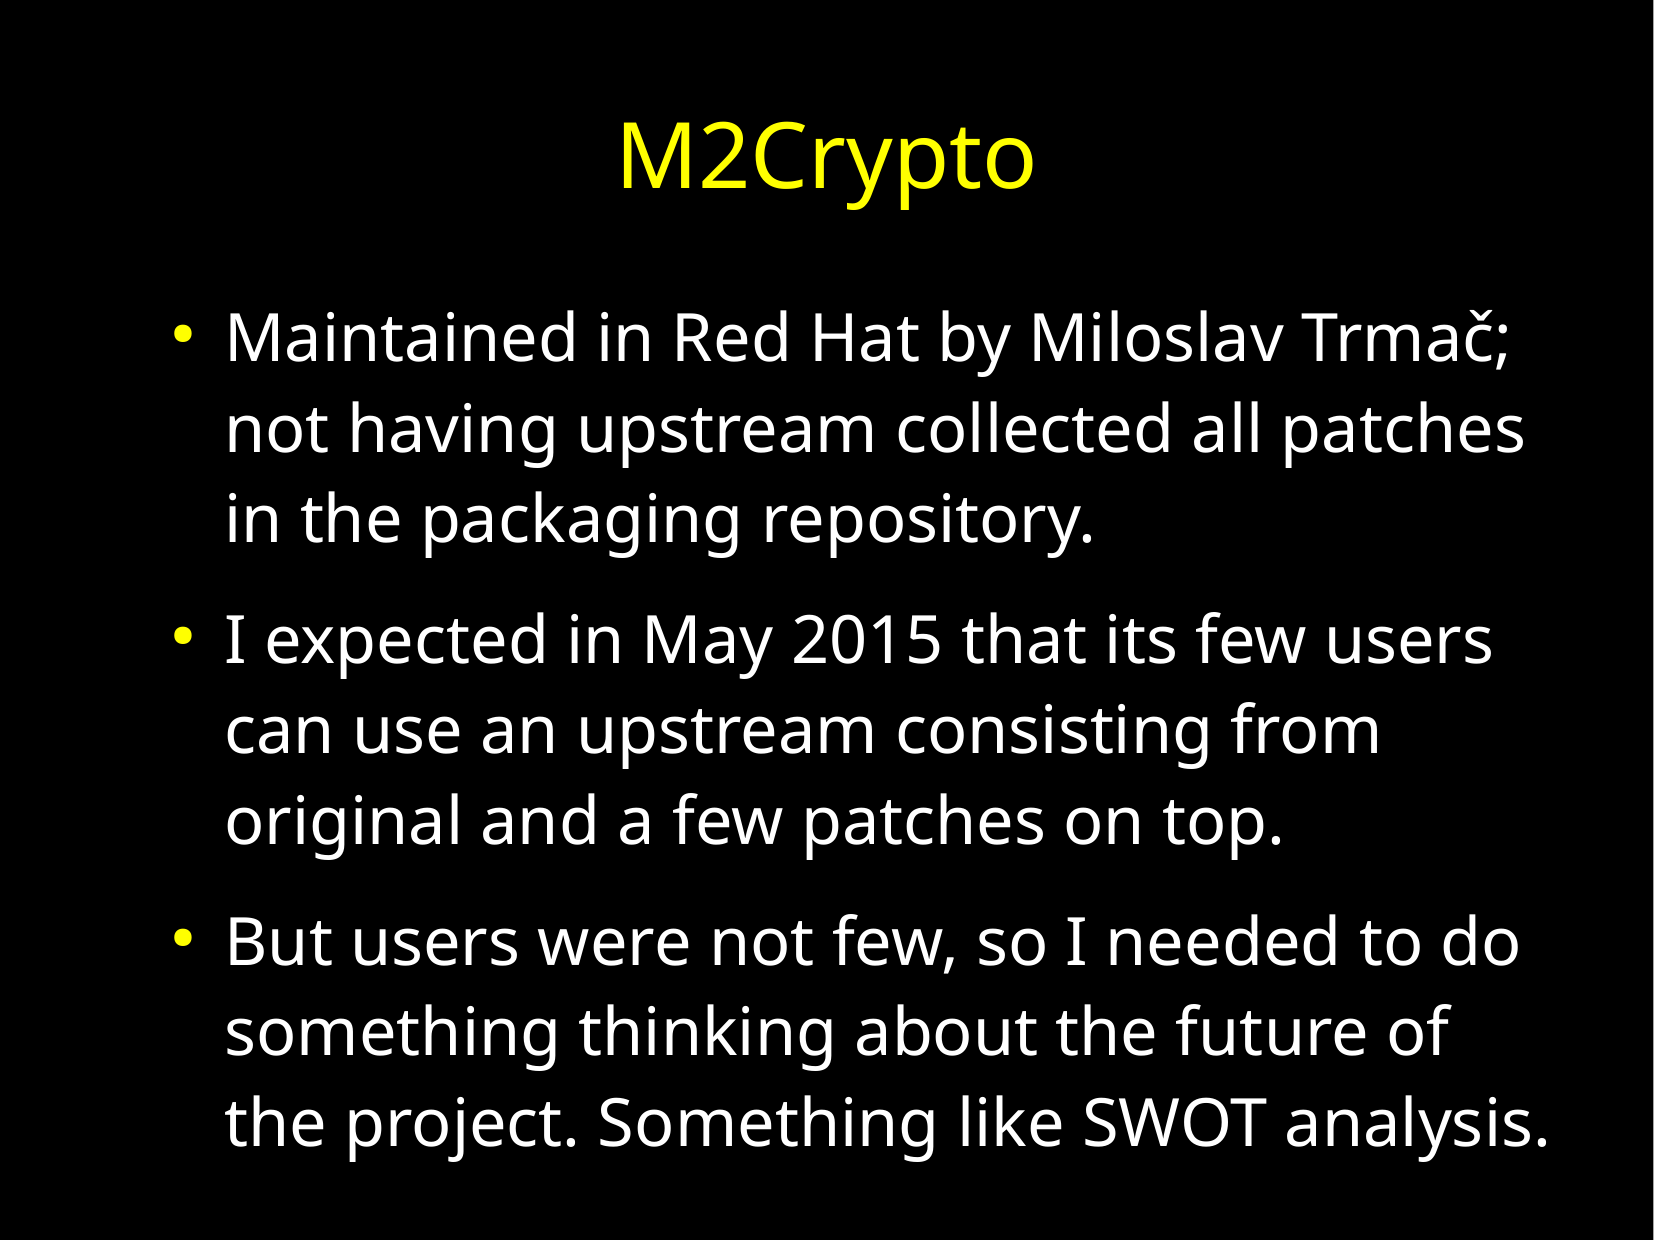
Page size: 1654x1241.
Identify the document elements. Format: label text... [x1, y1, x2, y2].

title M2Crypto [82, 49, 1571, 257]
list Maintained in Red Hat by Miloslav Trmač; not having upstream collected all patches in the packaging repository. I expected in May 2015 that its few users can use an upstream consisting from original and a few patches on top. But users were not few, so I needed to do something thinking about the future of the project. Something like SWOT analysis. [82, 290, 1571, 1122]
